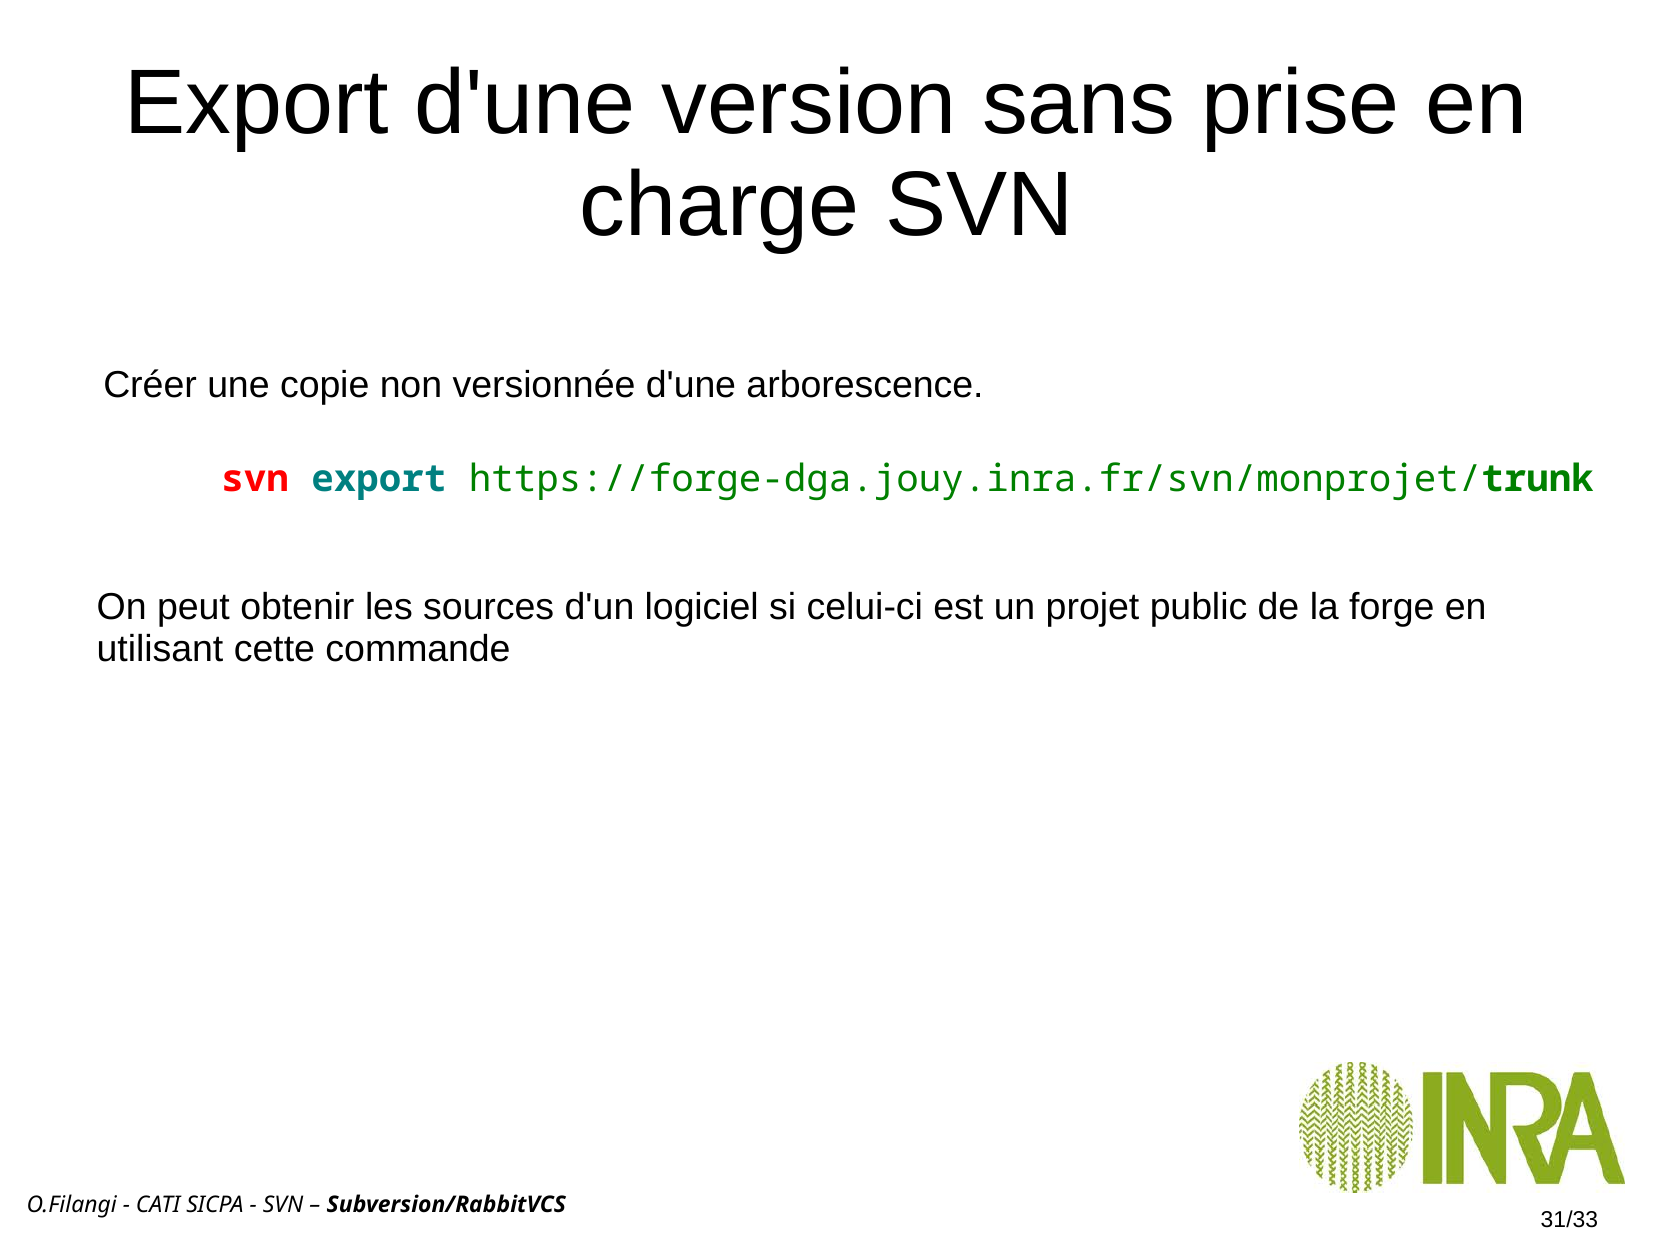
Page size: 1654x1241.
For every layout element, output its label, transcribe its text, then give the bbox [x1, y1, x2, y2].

text_box 23/34 [1525, 1199, 1654, 1241]
text_box On peut obtenir les sources d'un logiciel si celui-ci est un projet public de la forge en utilisant cette commande [81, 577, 1602, 680]
text_box svn export https://forge-dga.jouy.inra.fr/svn/monprojet/trunk [206, 444, 1609, 502]
picture [1299, 1062, 1625, 1193]
title Export d'une version sans prise en charge SVN [82, 49, 1571, 257]
text_box Créer une copie non versionnée d'une arborescence. [88, 356, 999, 414]
text_box O.Filangi - CATI SICPA - SVN – Subversion/RabbitVCS [5, 1181, 611, 1227]
